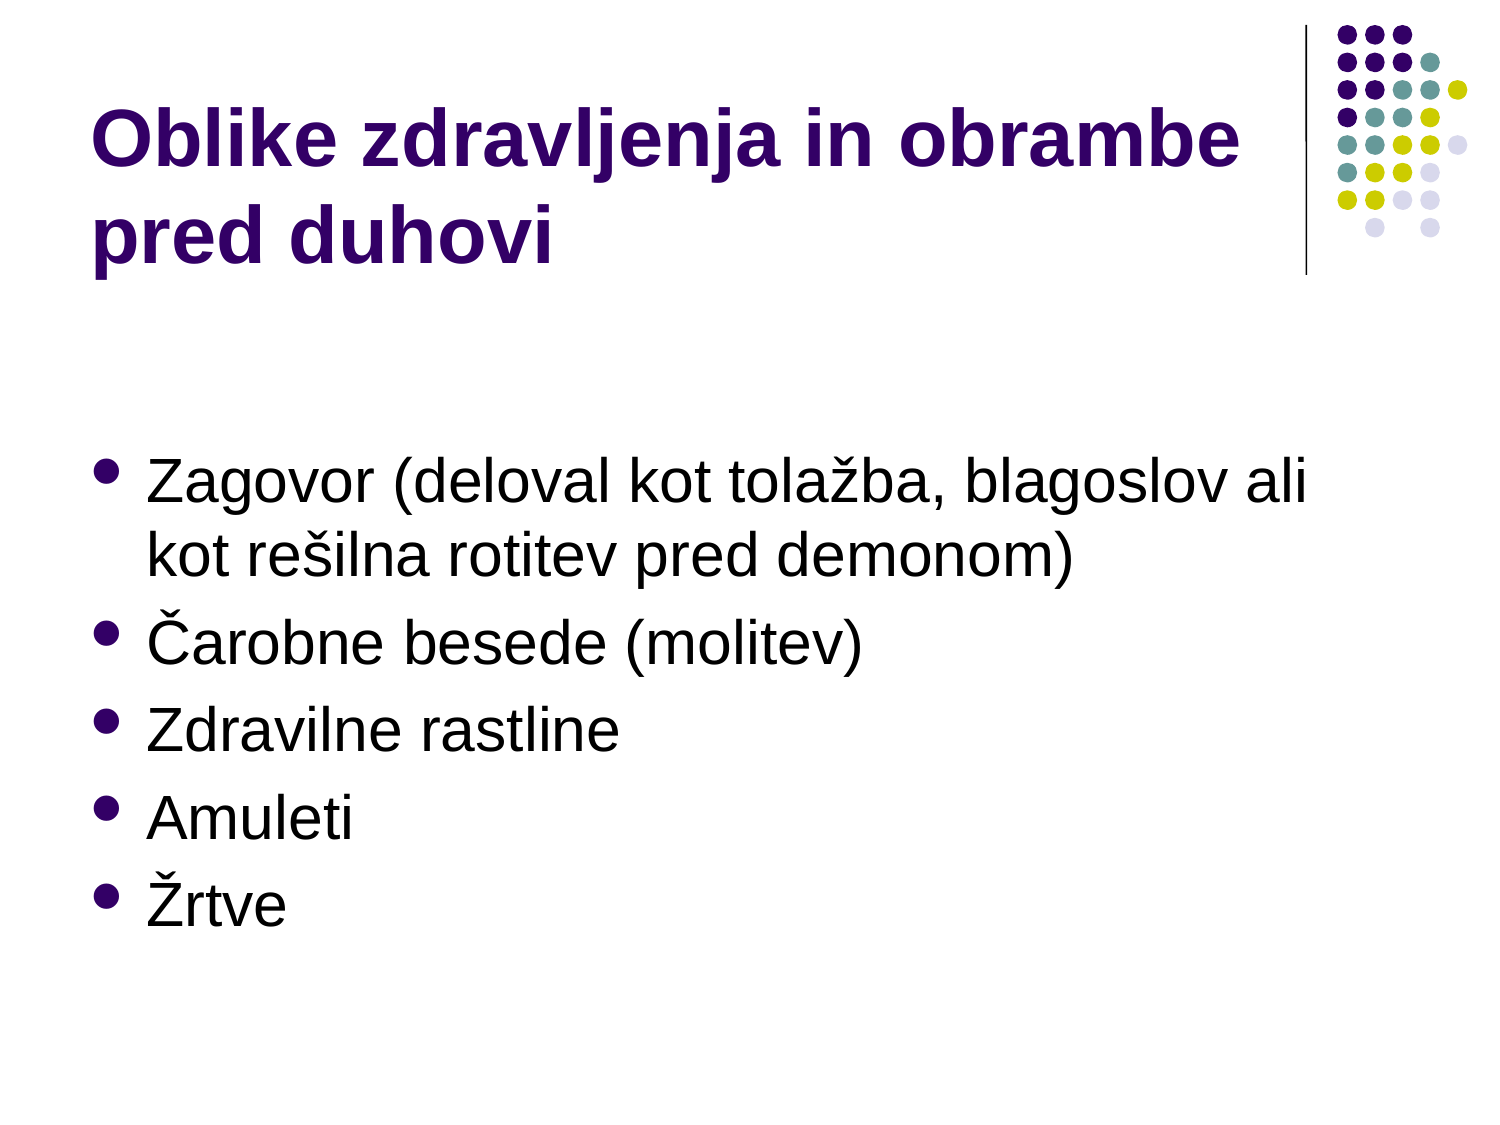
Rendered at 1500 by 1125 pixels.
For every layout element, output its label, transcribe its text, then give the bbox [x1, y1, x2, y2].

list Zagovor (deloval kot tolažba, blagoslov ali kot rešilna rotitev pred demonom) Čarobne besede (molitev) Zdravilne rastline Amuleti Žrtve [75, 432, 1425, 1125]
title Oblike zdravljenja in obrambe pred duhovi [75, 20, 1313, 288]
